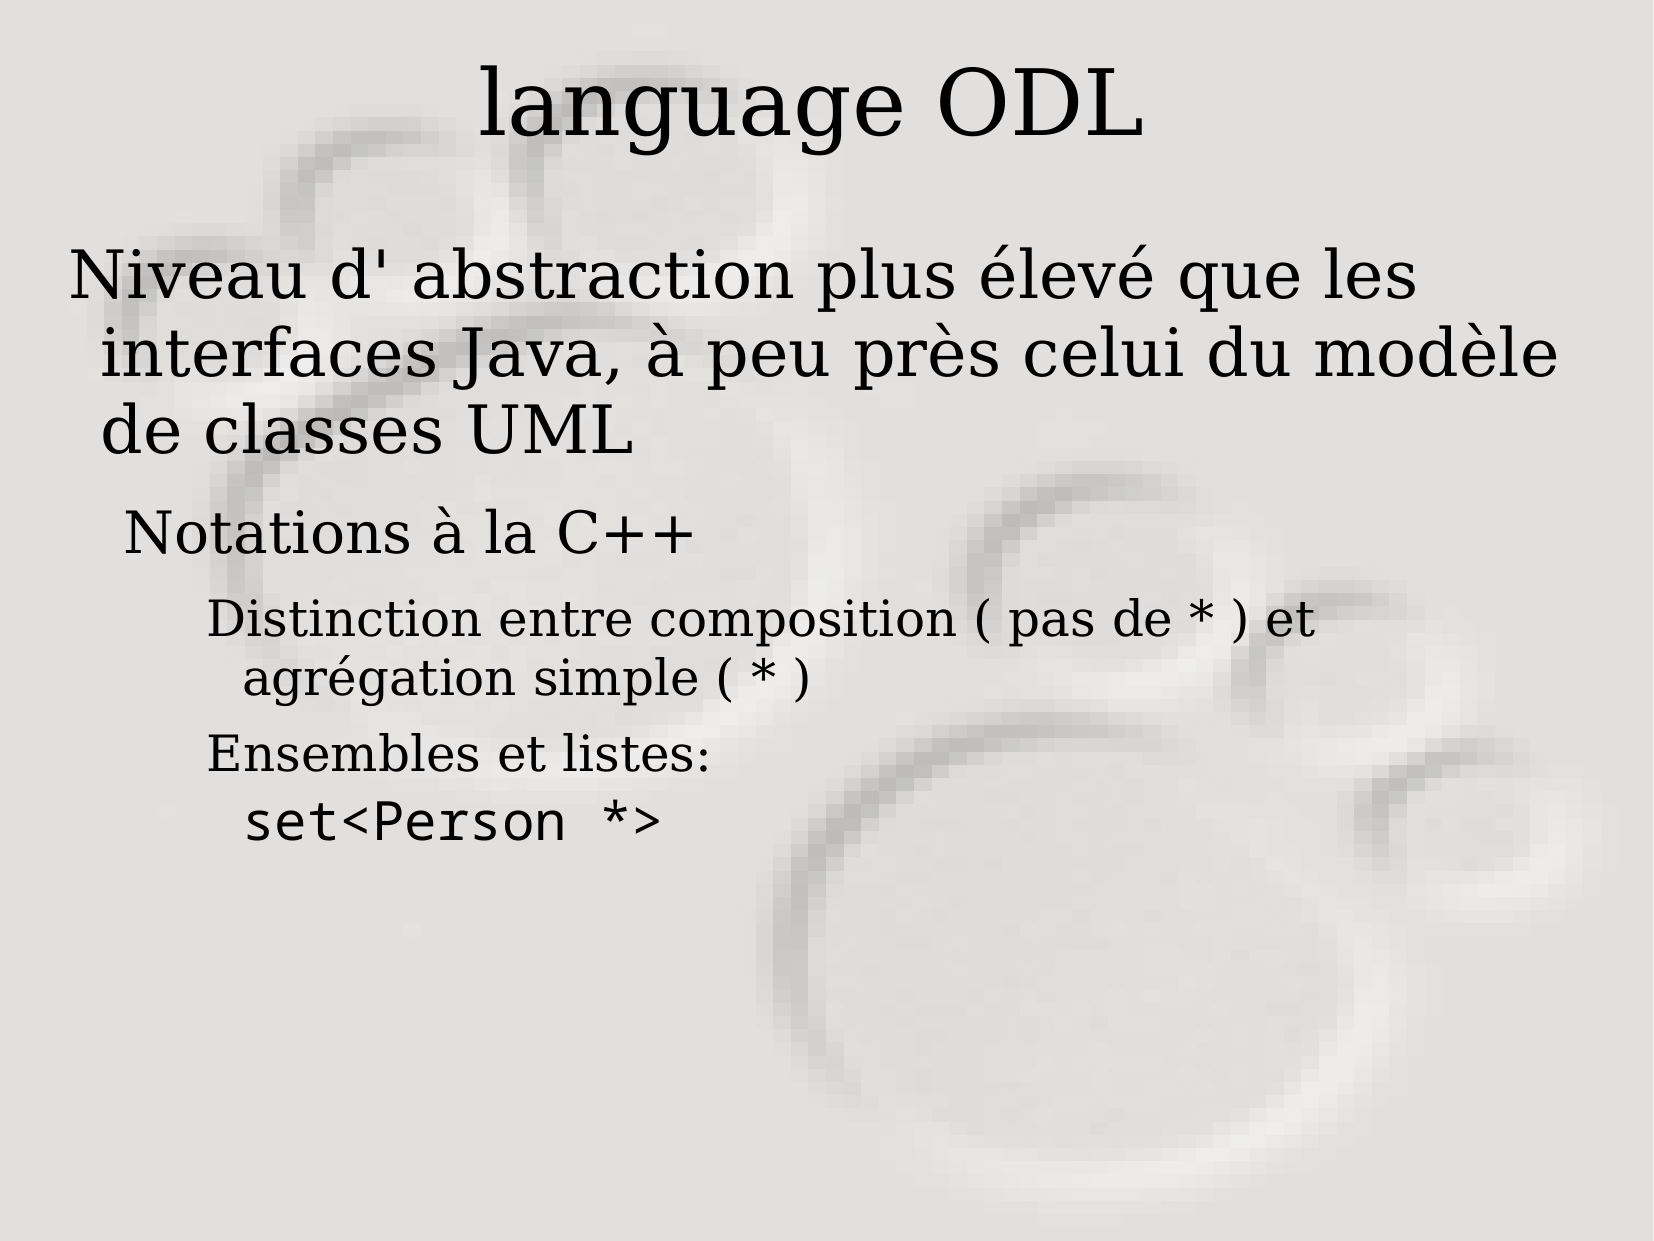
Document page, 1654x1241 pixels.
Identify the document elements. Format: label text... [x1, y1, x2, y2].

picture [0, 0, 1654, 1241]
title language ODL [29, 0, 1595, 208]
list Niveau d' abstraction plus élevé que les interfaces Java, à peu près celui du modèle de classes UML Notations à la C++ Distinction entre composition ( pas de * ) et agrégation simple ( * ) Ensembles et listes: set<Person *> [29, 236, 1595, 1152]
